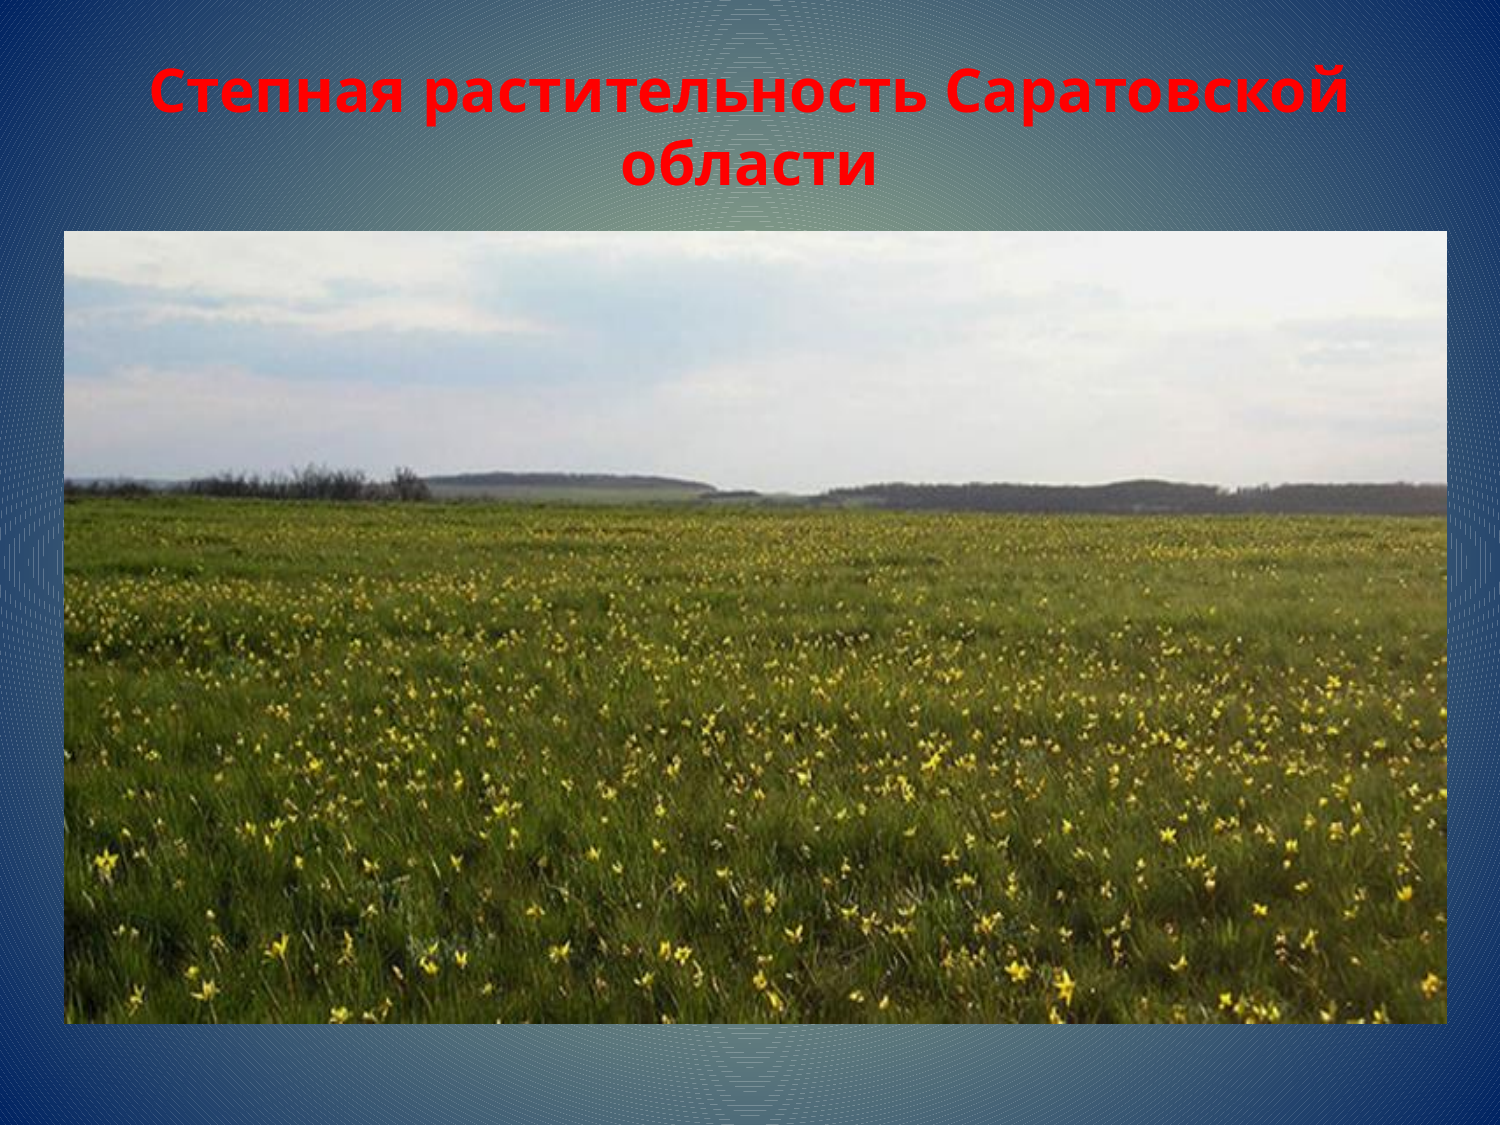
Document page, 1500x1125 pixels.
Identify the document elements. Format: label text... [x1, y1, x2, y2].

picture [64, 231, 1447, 1024]
title Степная растительность Саратовской области [75, 45, 1426, 231]
